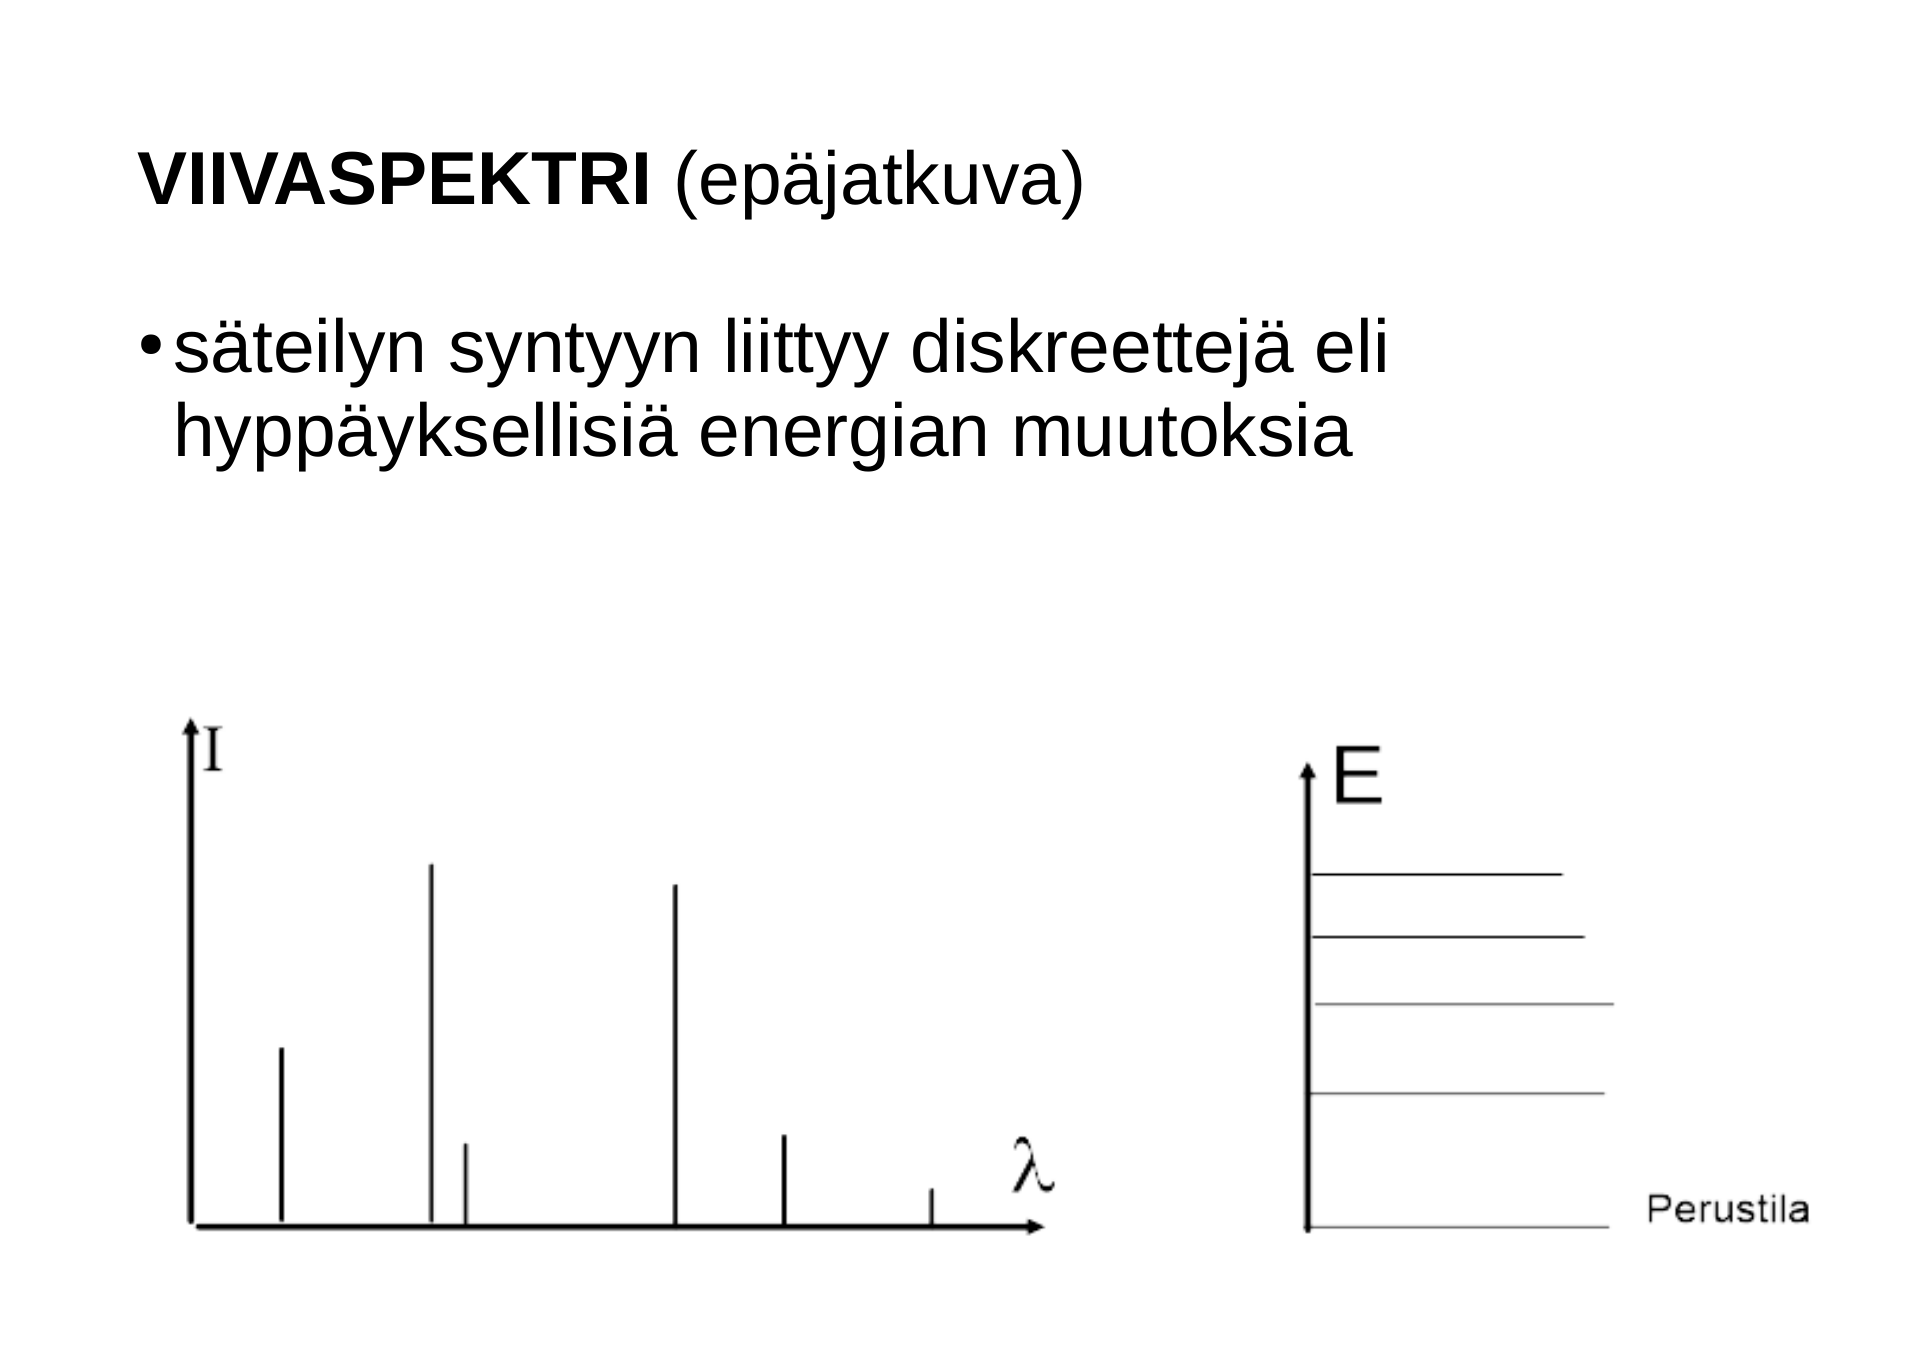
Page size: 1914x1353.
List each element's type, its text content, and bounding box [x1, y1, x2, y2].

text_box VIIVASPEKTRI (epäjatkuva) säteilyn syntyyn liittyy diskreettejä eli hyppäyksellisiä energian muutoksia [122, 128, 1592, 601]
picture [95, 601, 1857, 1314]
